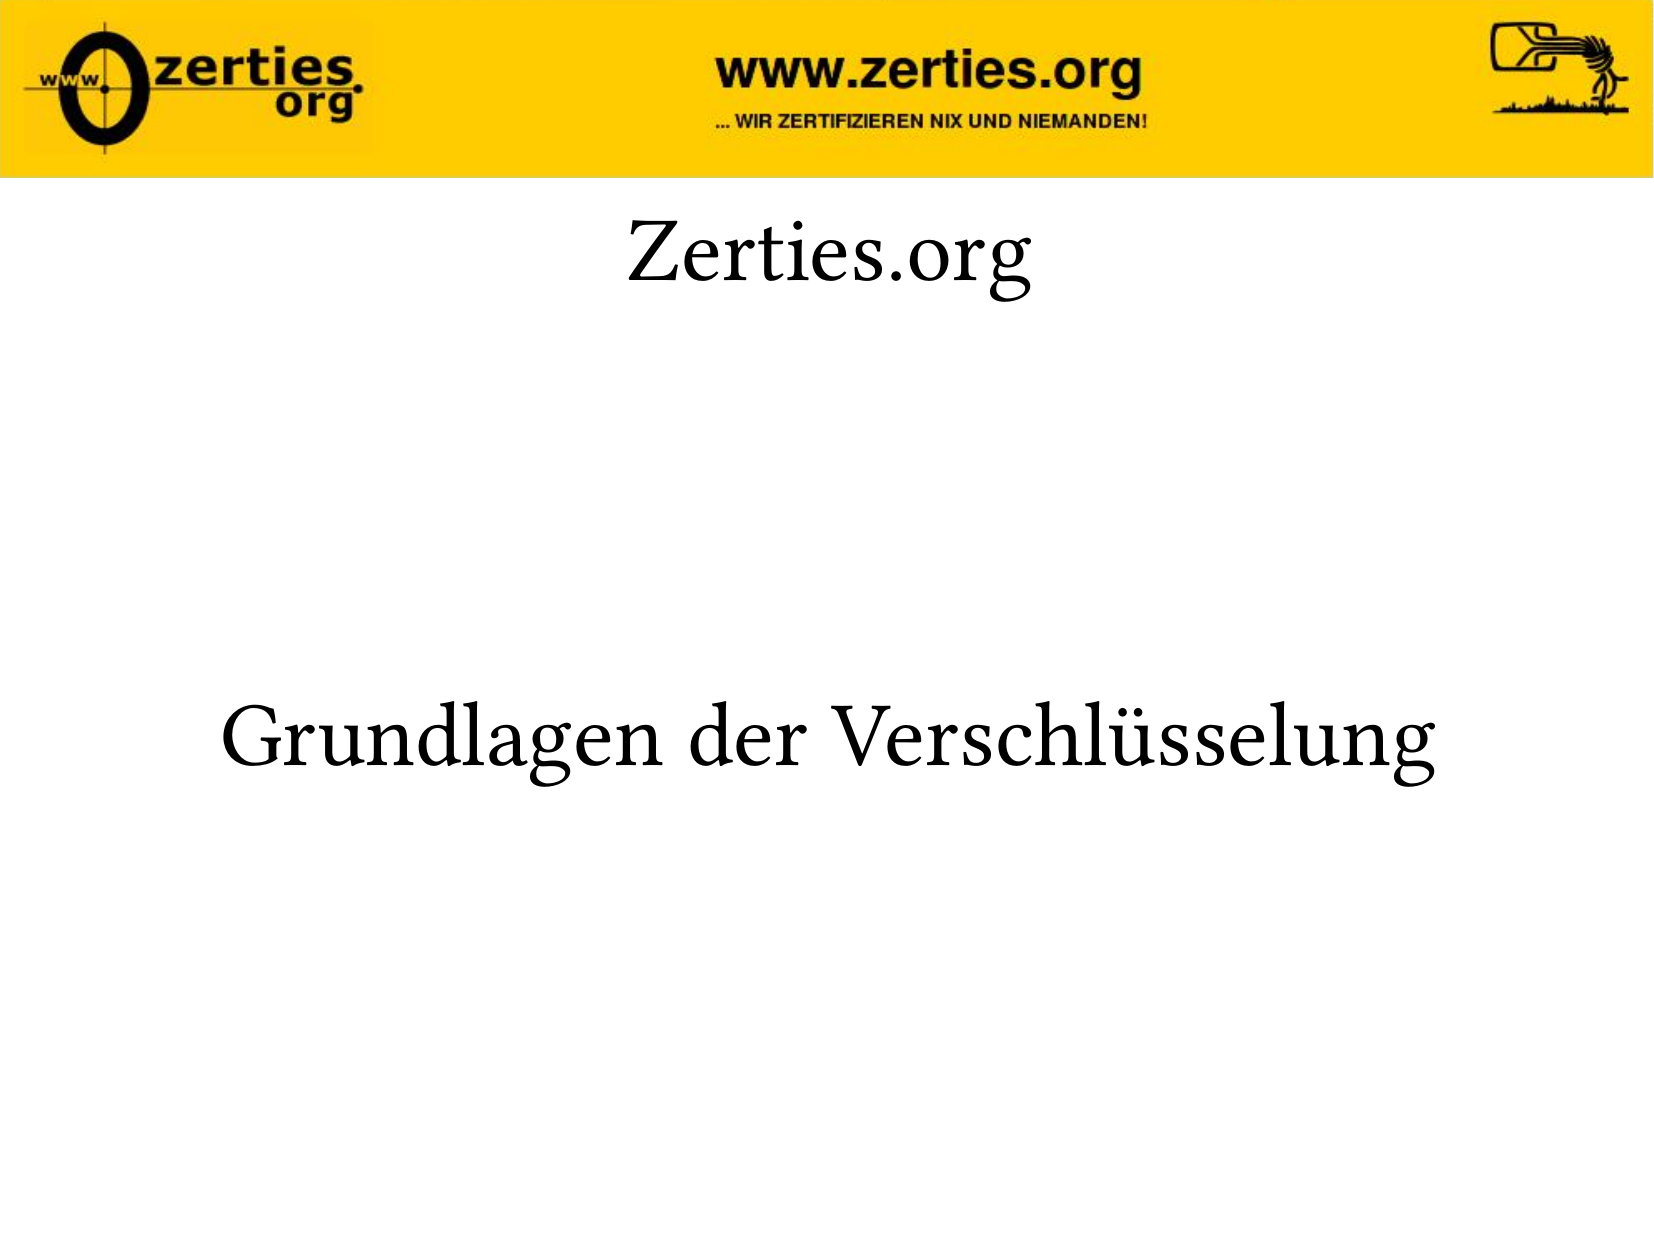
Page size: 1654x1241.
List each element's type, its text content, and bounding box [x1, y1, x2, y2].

picture [0, 0, 1654, 178]
list Grundlagen der Verschlüsselung [76, 349, 1565, 1123]
title Zerties.org [76, 177, 1566, 326]
